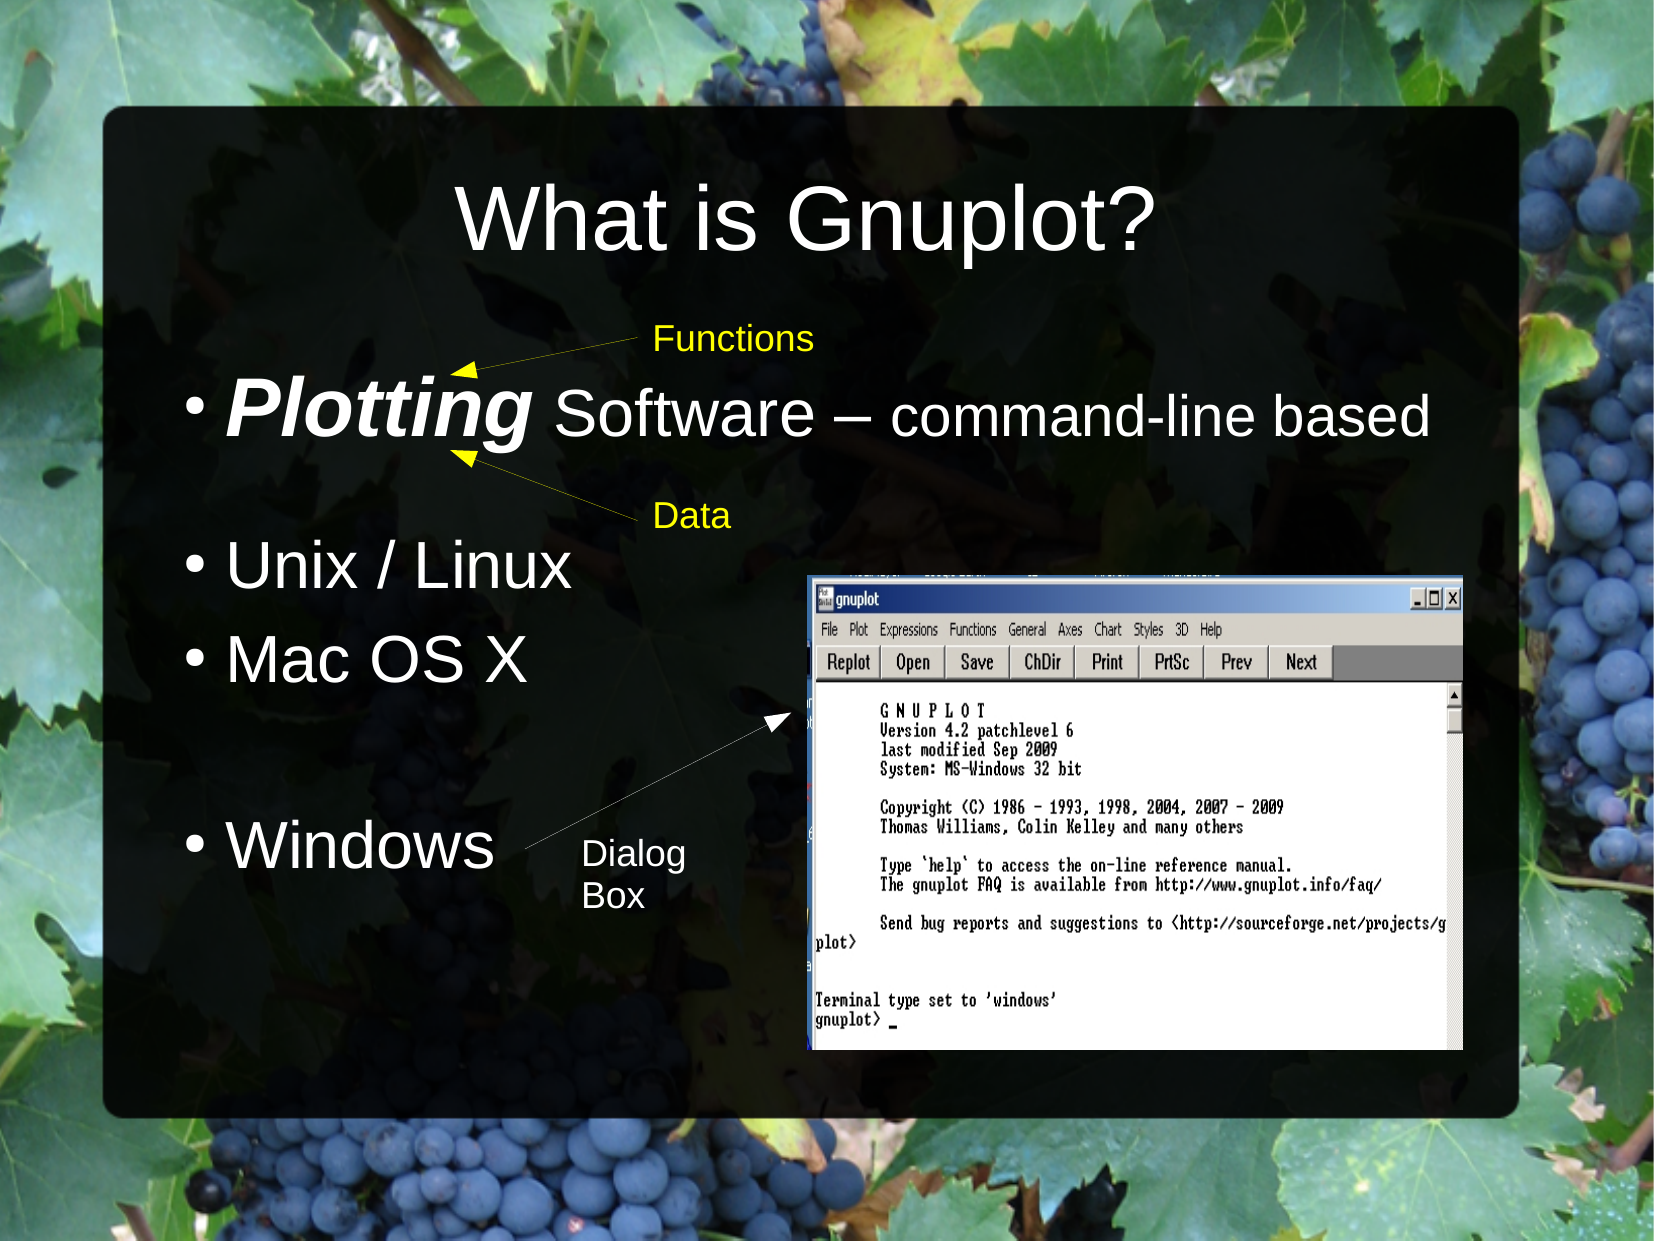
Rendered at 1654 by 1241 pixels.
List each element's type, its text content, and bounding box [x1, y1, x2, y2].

title What is Gnuplot? [112, 167, 1501, 271]
picture [0, 0, 1654, 1241]
text_box Dialog Box [566, 825, 717, 924]
subtitle Plotting Software – command-line based Unix / Linux Mac OS X Windows [183, 360, 1463, 883]
text_box Data [637, 487, 751, 545]
text_box Functions [637, 310, 901, 368]
